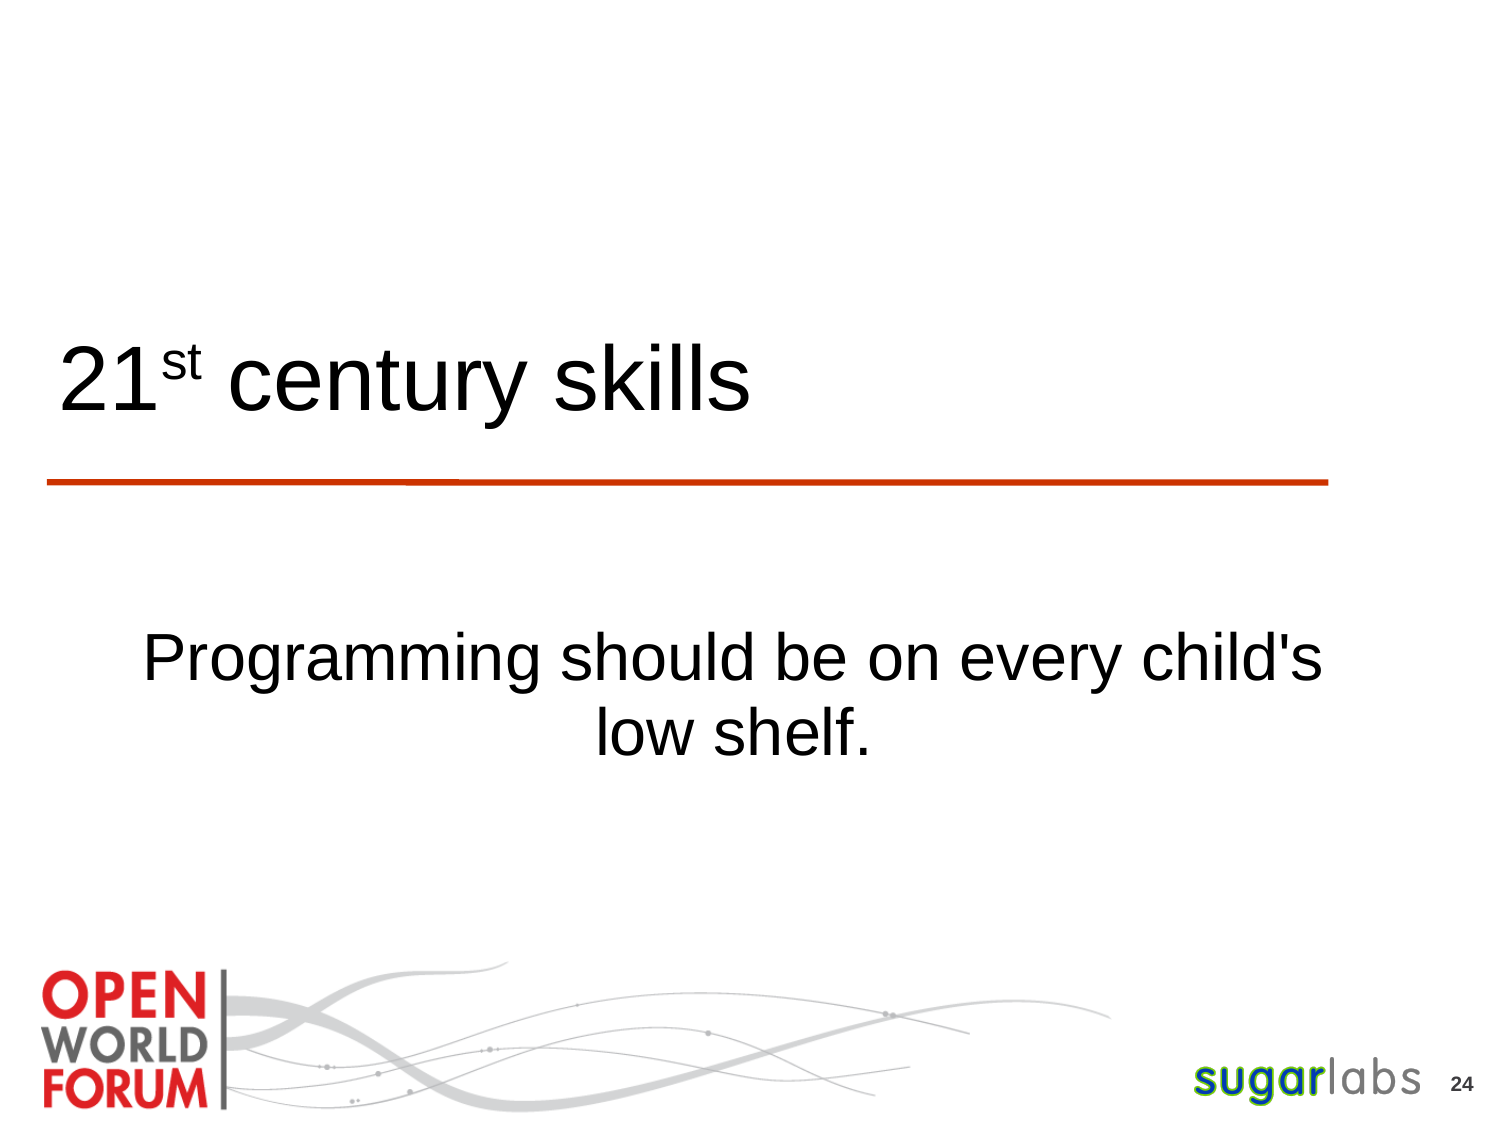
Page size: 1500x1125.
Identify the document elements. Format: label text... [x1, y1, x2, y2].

picture [1194, 1057, 1420, 1106]
picture [41, 957, 1112, 1119]
title 21st century skills [59, 292, 1409, 466]
subtitle Programming should be on every child's low shelf. [59, 538, 1409, 852]
